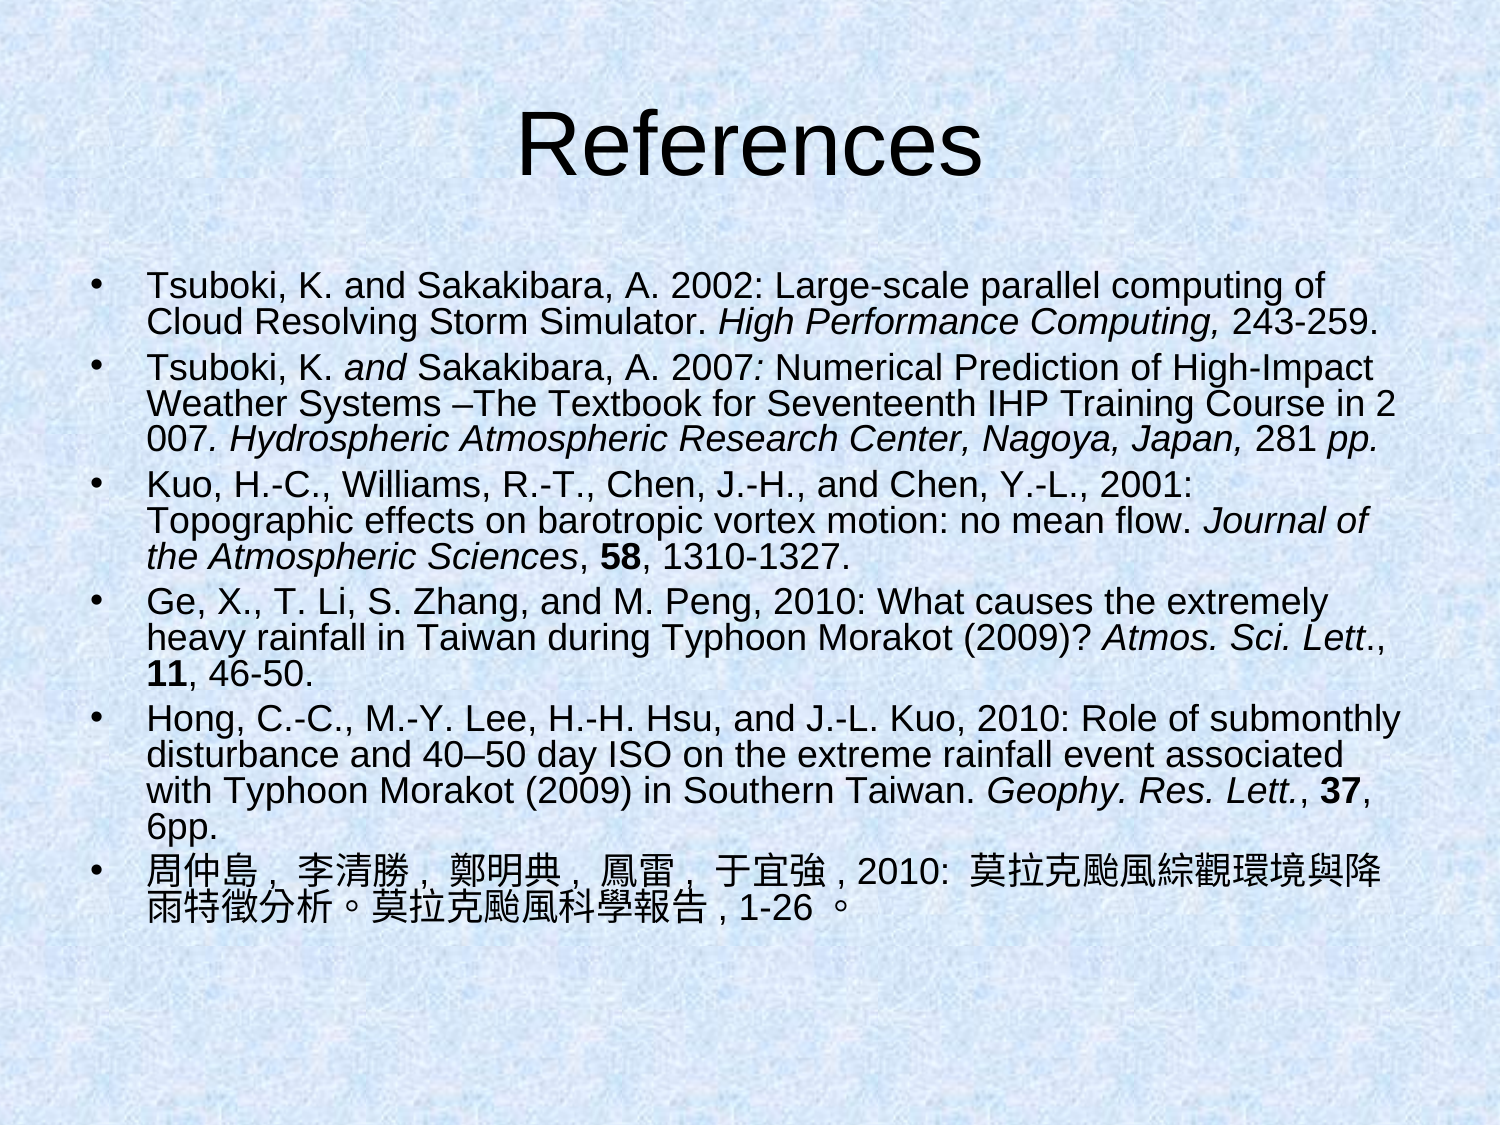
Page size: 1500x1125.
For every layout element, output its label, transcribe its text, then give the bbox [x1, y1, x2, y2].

title References [75, 45, 1426, 233]
picture [0, 0, 1500, 1125]
list Tsuboki, K. and Sakakibara, A. 2002: Large-scale parallel computing of Cloud Resolving Storm Simulator. High Performance Computing, 243-259. Tsuboki, K. and Sakakibara, A. 2007: Numerical Prediction of High-Impact Weather Systems –The Textbook for Seventeenth IHP Training Course in 2007. Hydrospheric Atmospheric Research Center, Nagoya, Japan, 281 pp. Kuo, H.-C., Williams, R.-T., Chen, J.-H., and Chen, Y.-L., 2001: Topographic effects on barotropic vortex motion: no mean flow. Journal of the Atmospheric Sciences, 58, 1310-1327. Ge, X., T. Li, S. Zhang, and M. Peng, 2010: What causes the extremely heavy rainfall in Taiwan during Typhoon Morakot (2009)? Atmos. Sci. Lett., 11, 46-50. Hong, C.-C., M.-Y. Lee, H.‐H. Hsu, and J.‐L. Kuo, 2010: Role of submonthly disturbance and 40–50 day ISO on the extreme rainfall event associated with Typhoon Morakot (2009) in Southern Taiwan. Geophy. Res. Lett., 37, 6pp. 周仲島, 李清勝, 鄭明典, 鳳雷, 于宜強, 2010: 莫拉克颱風綜觀環境與降雨特徵分析。莫拉克颱風科學報告, 1-26。 [75, 262, 1426, 1005]
